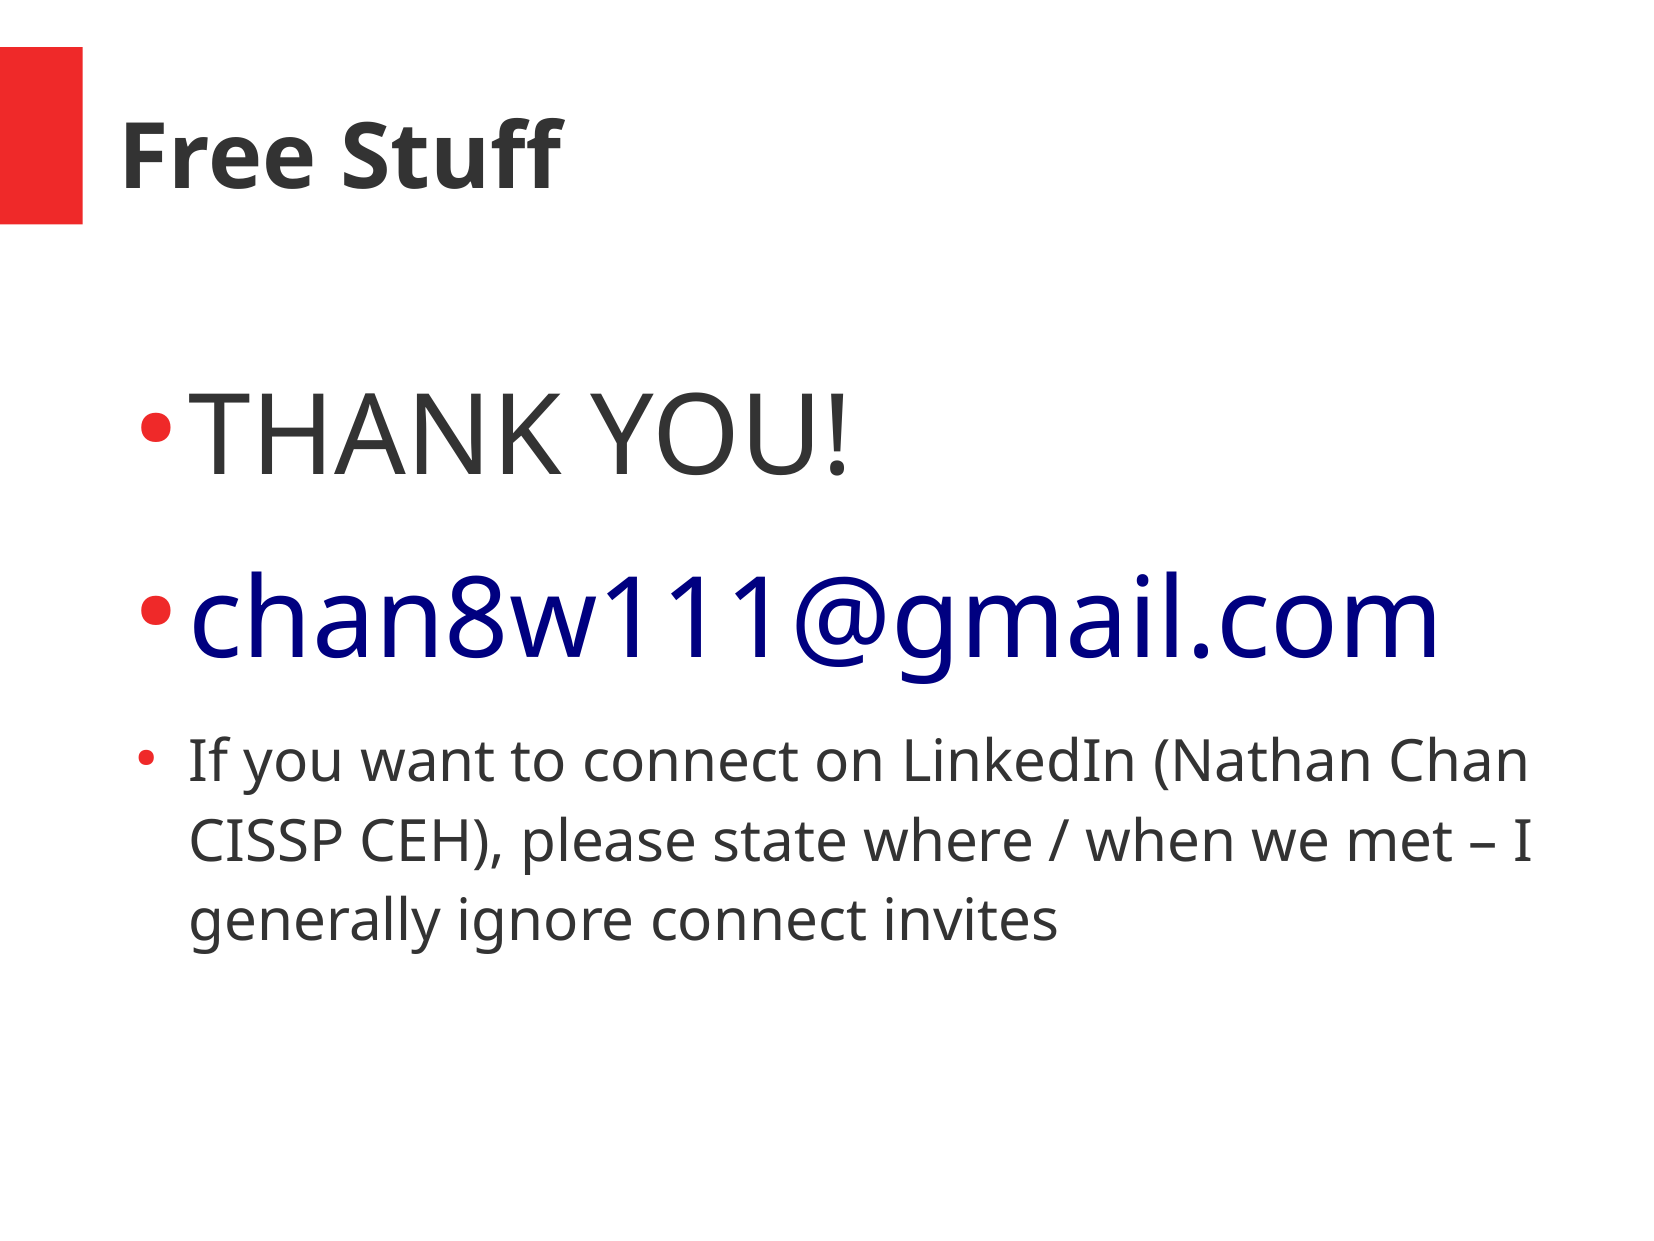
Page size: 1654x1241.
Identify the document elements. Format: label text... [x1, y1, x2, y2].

list THANK YOU! chan8w111@gmail.com If you want to connect on LinkedIn (Nathan Chan CISSP CEH), please state where / when we met – I generally ignore connect invites [118, 354, 1536, 1074]
title Free Stuff [118, 49, 1571, 257]
